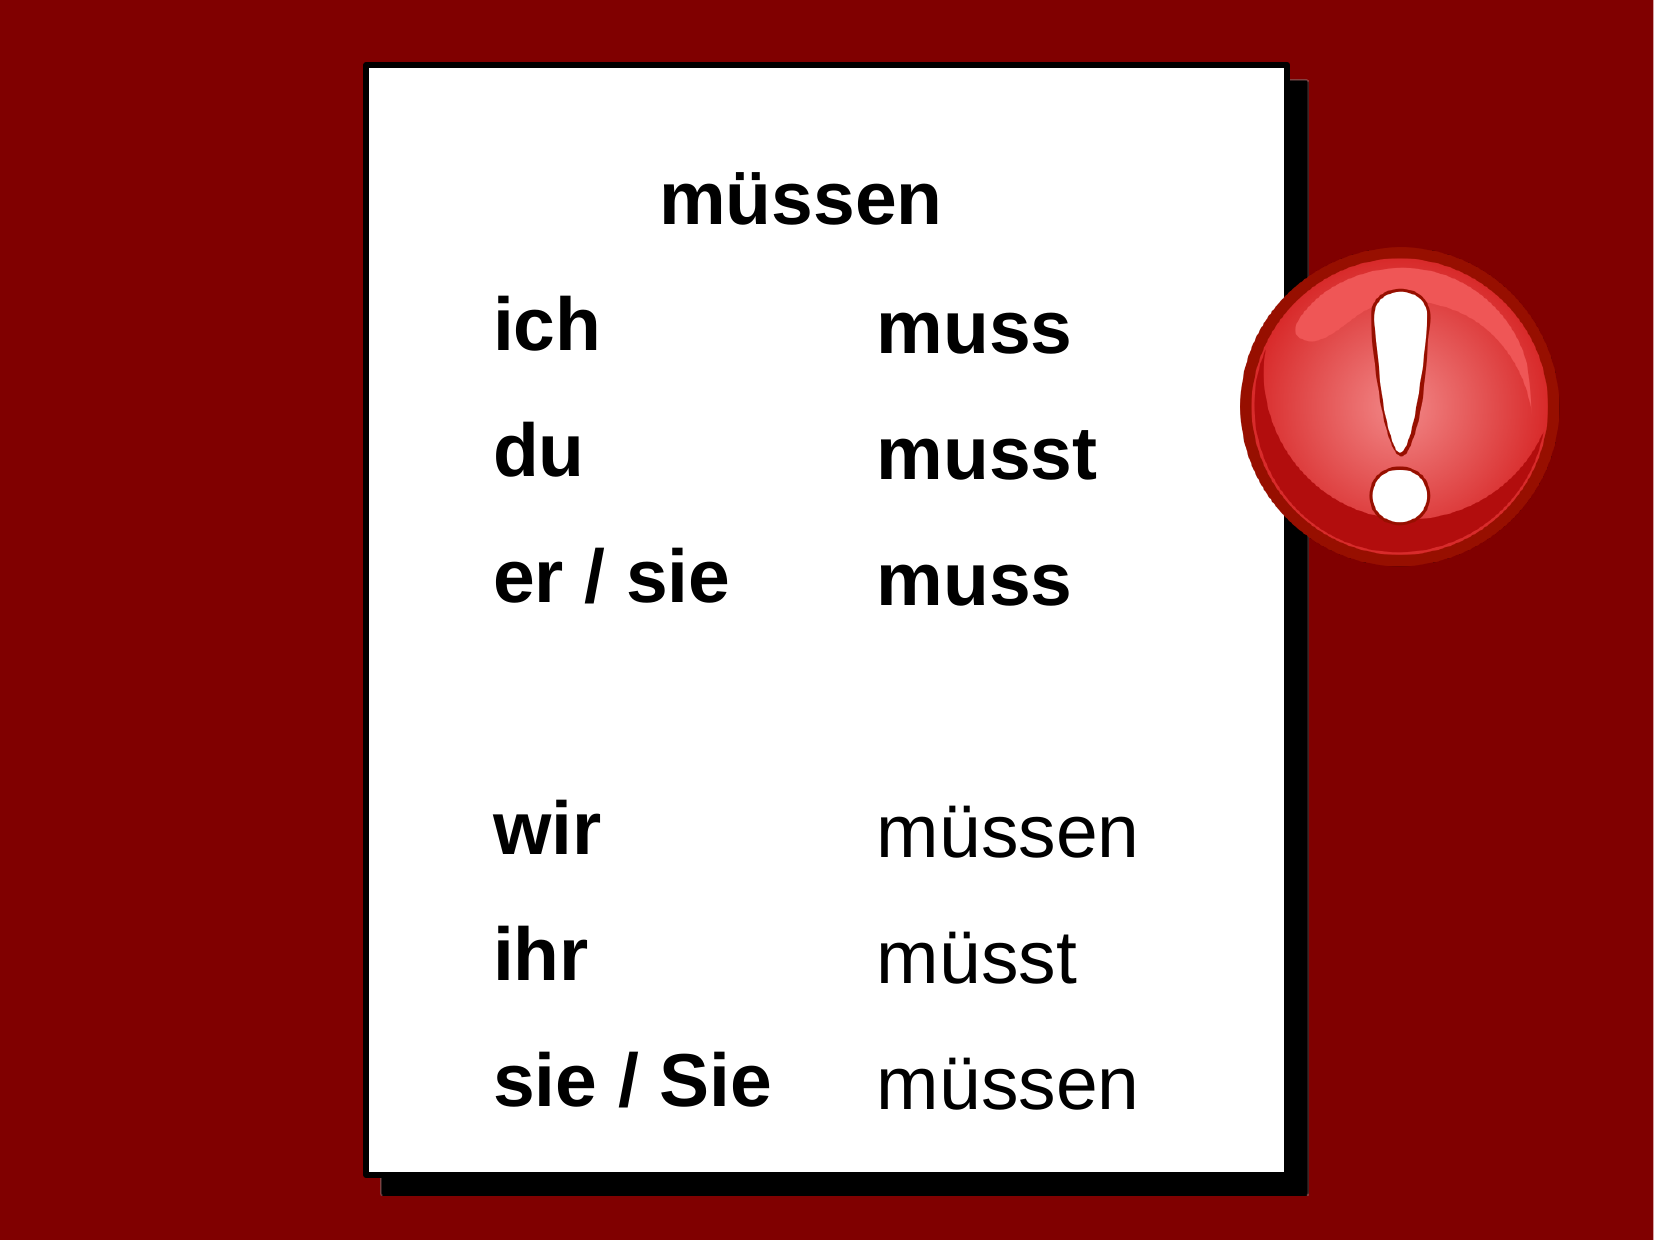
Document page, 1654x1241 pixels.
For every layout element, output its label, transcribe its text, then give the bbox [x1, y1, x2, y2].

text_box müssen ich du er / sie wir ihr sie / Sie [478, 107, 1306, 1129]
text_box muss musst muss müssen müsst müssen [862, 236, 1229, 1127]
picture [1240, 247, 1560, 567]
text_box [366, 64, 1288, 1176]
